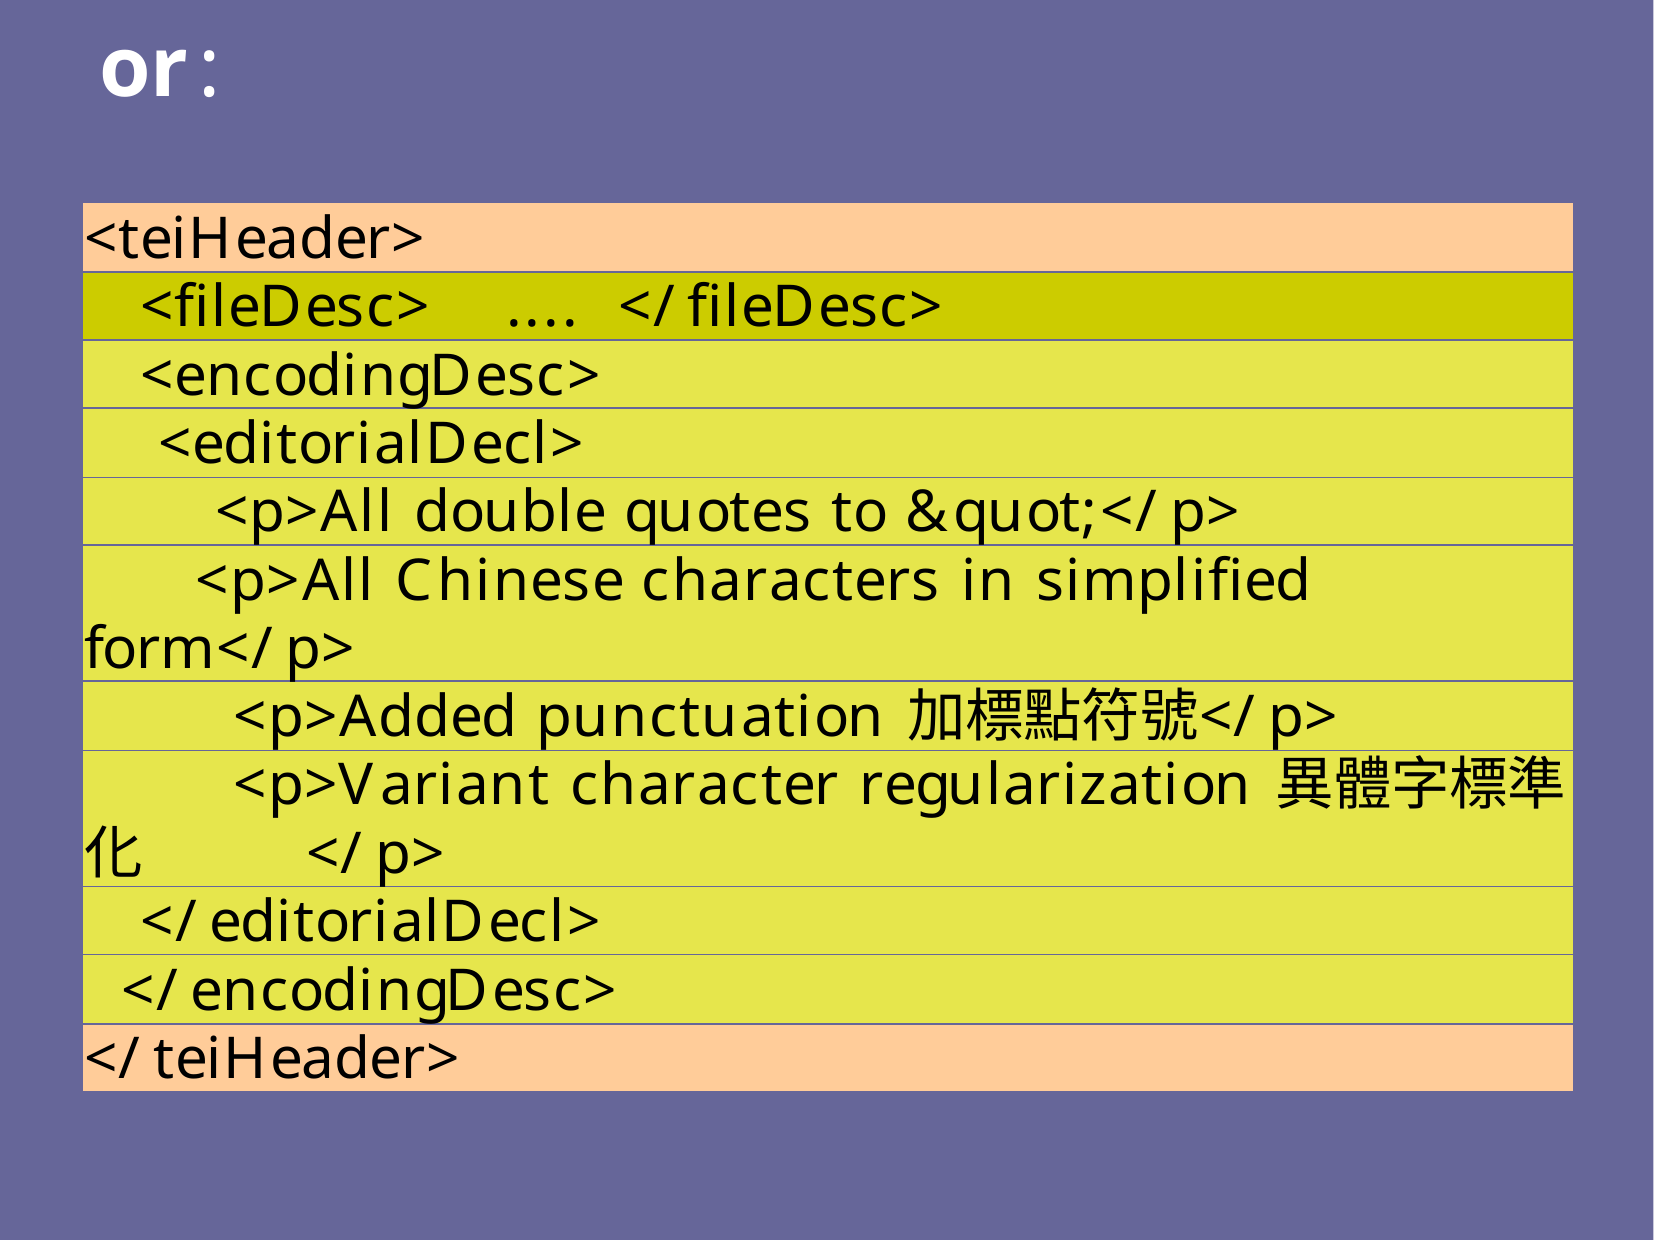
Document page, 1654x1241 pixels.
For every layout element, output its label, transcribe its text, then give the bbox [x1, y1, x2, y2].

text_box or : [75, 0, 224, 127]
chart [82, 203, 1574, 1192]
